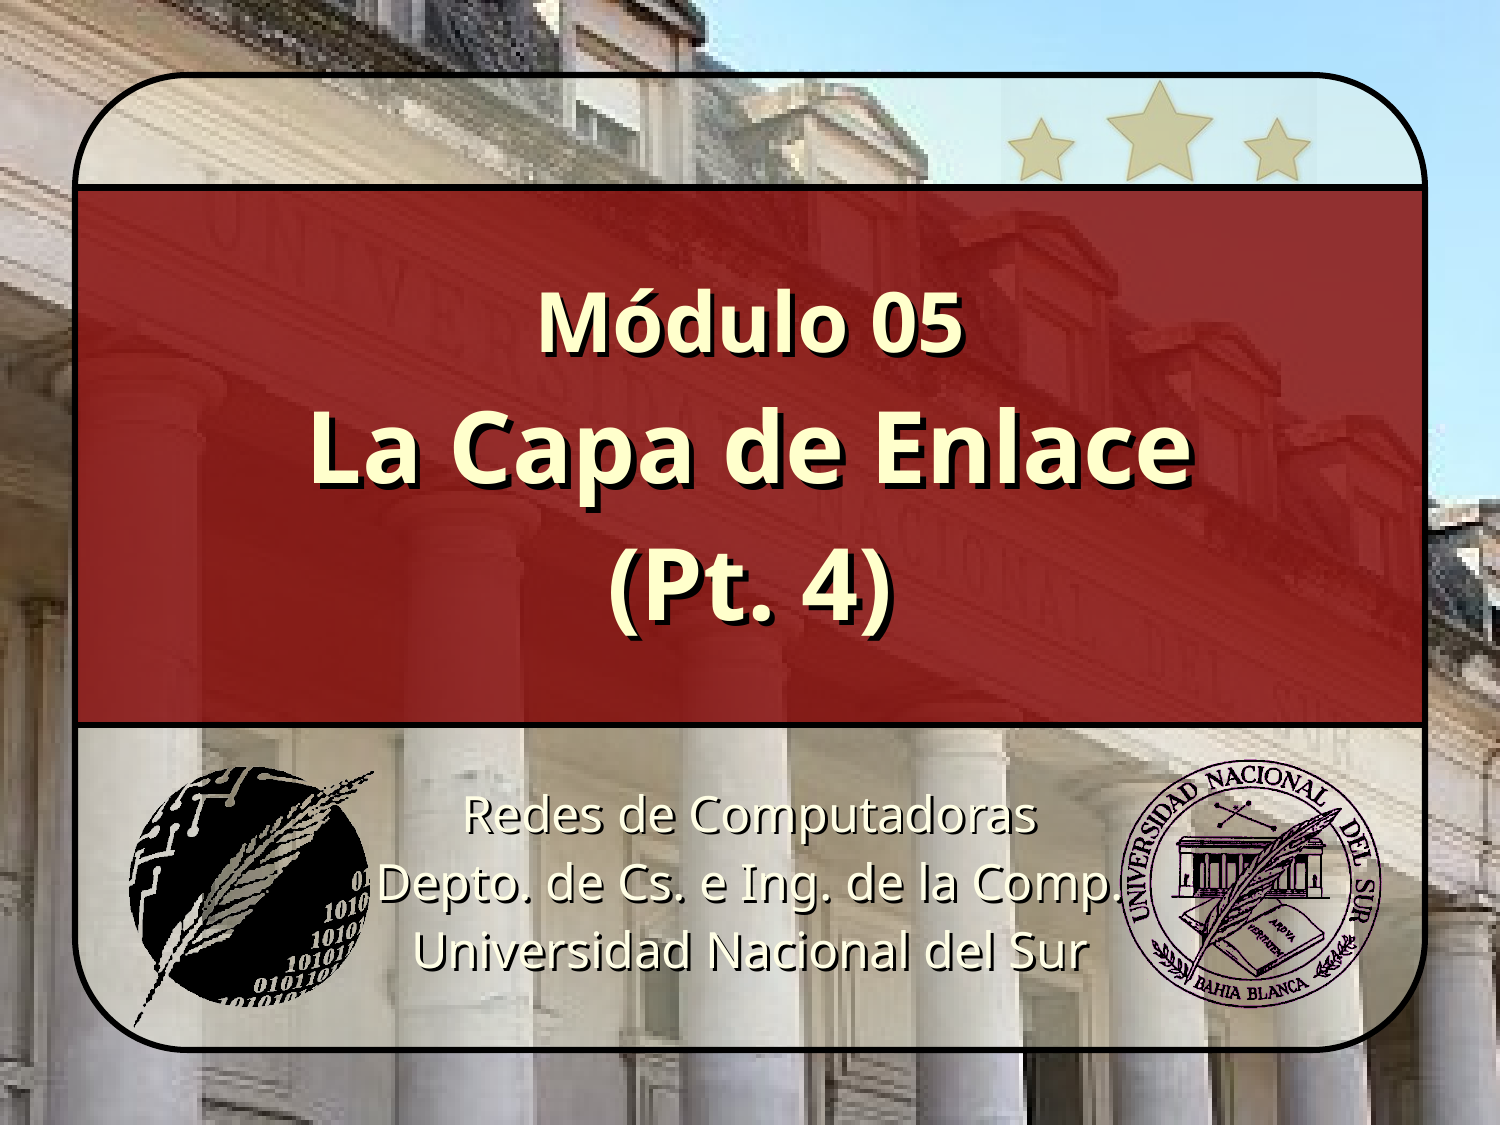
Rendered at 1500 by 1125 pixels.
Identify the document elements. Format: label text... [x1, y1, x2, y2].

picture [0, 0, 1500, 1125]
title Módulo 05 La Capa de Enlace (Pt. 4) [128, 187, 1372, 726]
